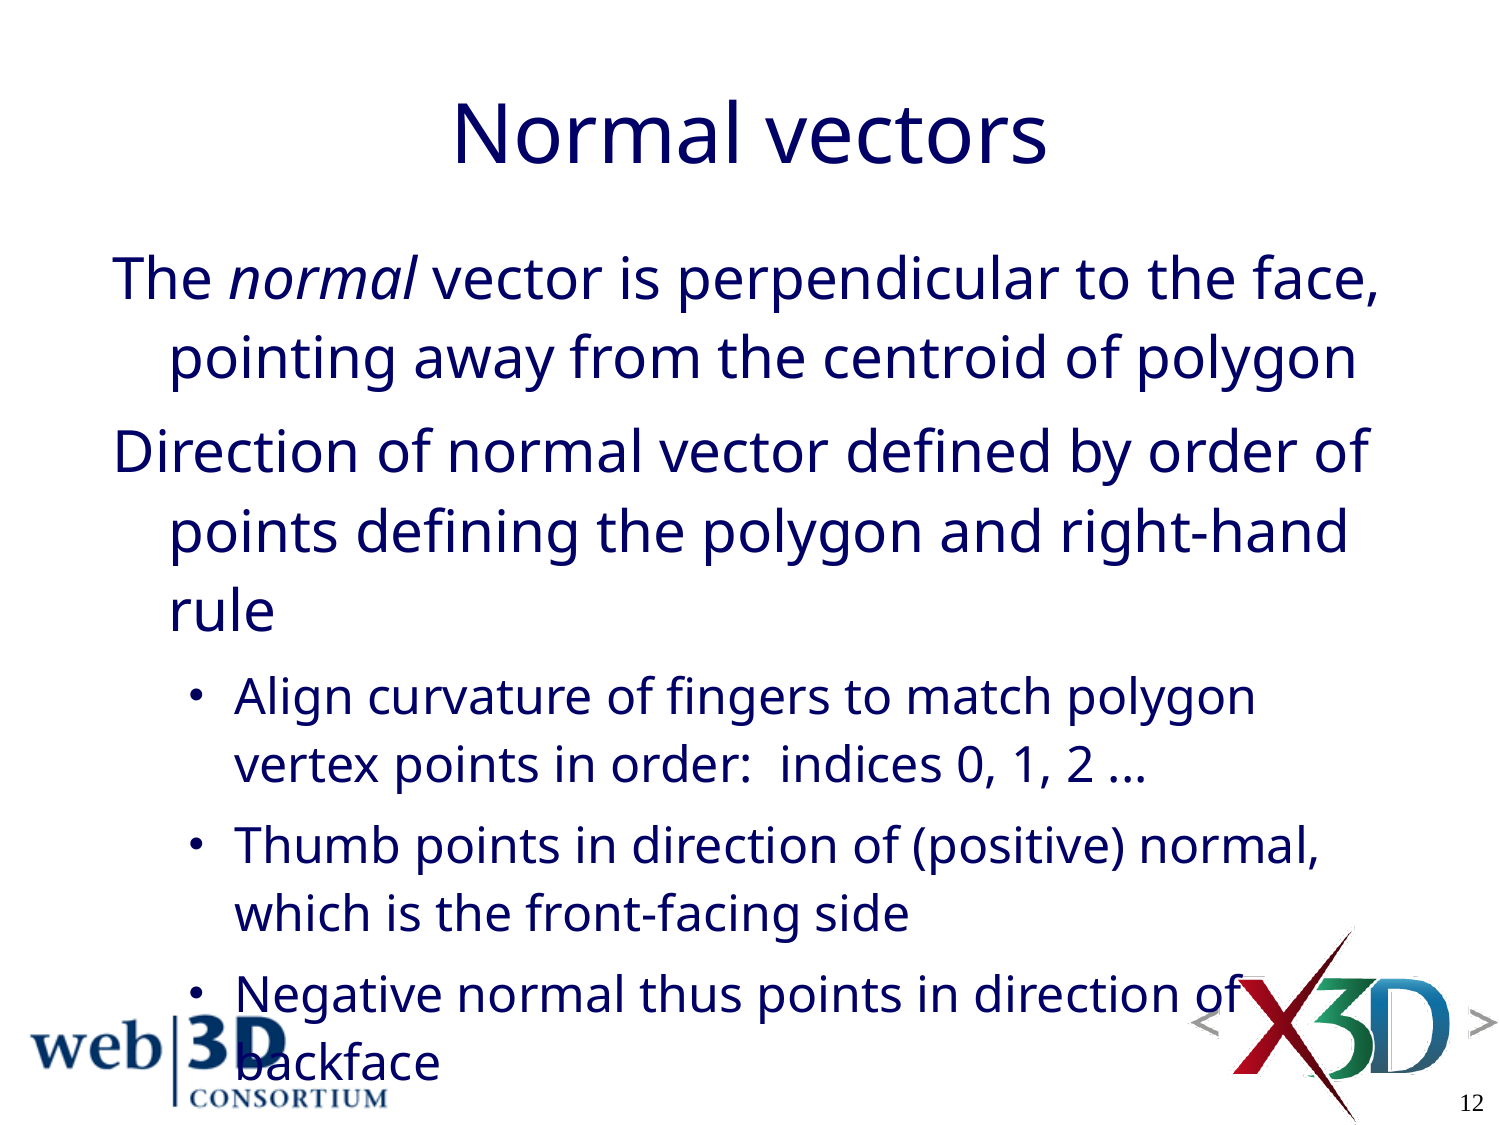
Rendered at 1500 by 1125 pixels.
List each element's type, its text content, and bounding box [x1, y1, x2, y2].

picture [12, 998, 413, 1118]
title Normal vectors [112, 44, 1388, 218]
picture [400, 998, 406, 1008]
picture [1201, 988, 1217, 1009]
picture [307, 998, 322, 1009]
list The normal vector is perpendicular to the face, pointing away from the centroid of polygon Direction of normal vector defined by order of points defining the polygon and right-hand rule Align curvature of fingers to match polygon vertex points in order: indices 0, 1, 2 ... Thumb points in direction of (positive) normal, which is the front-facing side Negative normal thus points in direction of backface [112, 237, 1388, 986]
picture [338, 999, 351, 1009]
picture [1187, 926, 1500, 1125]
